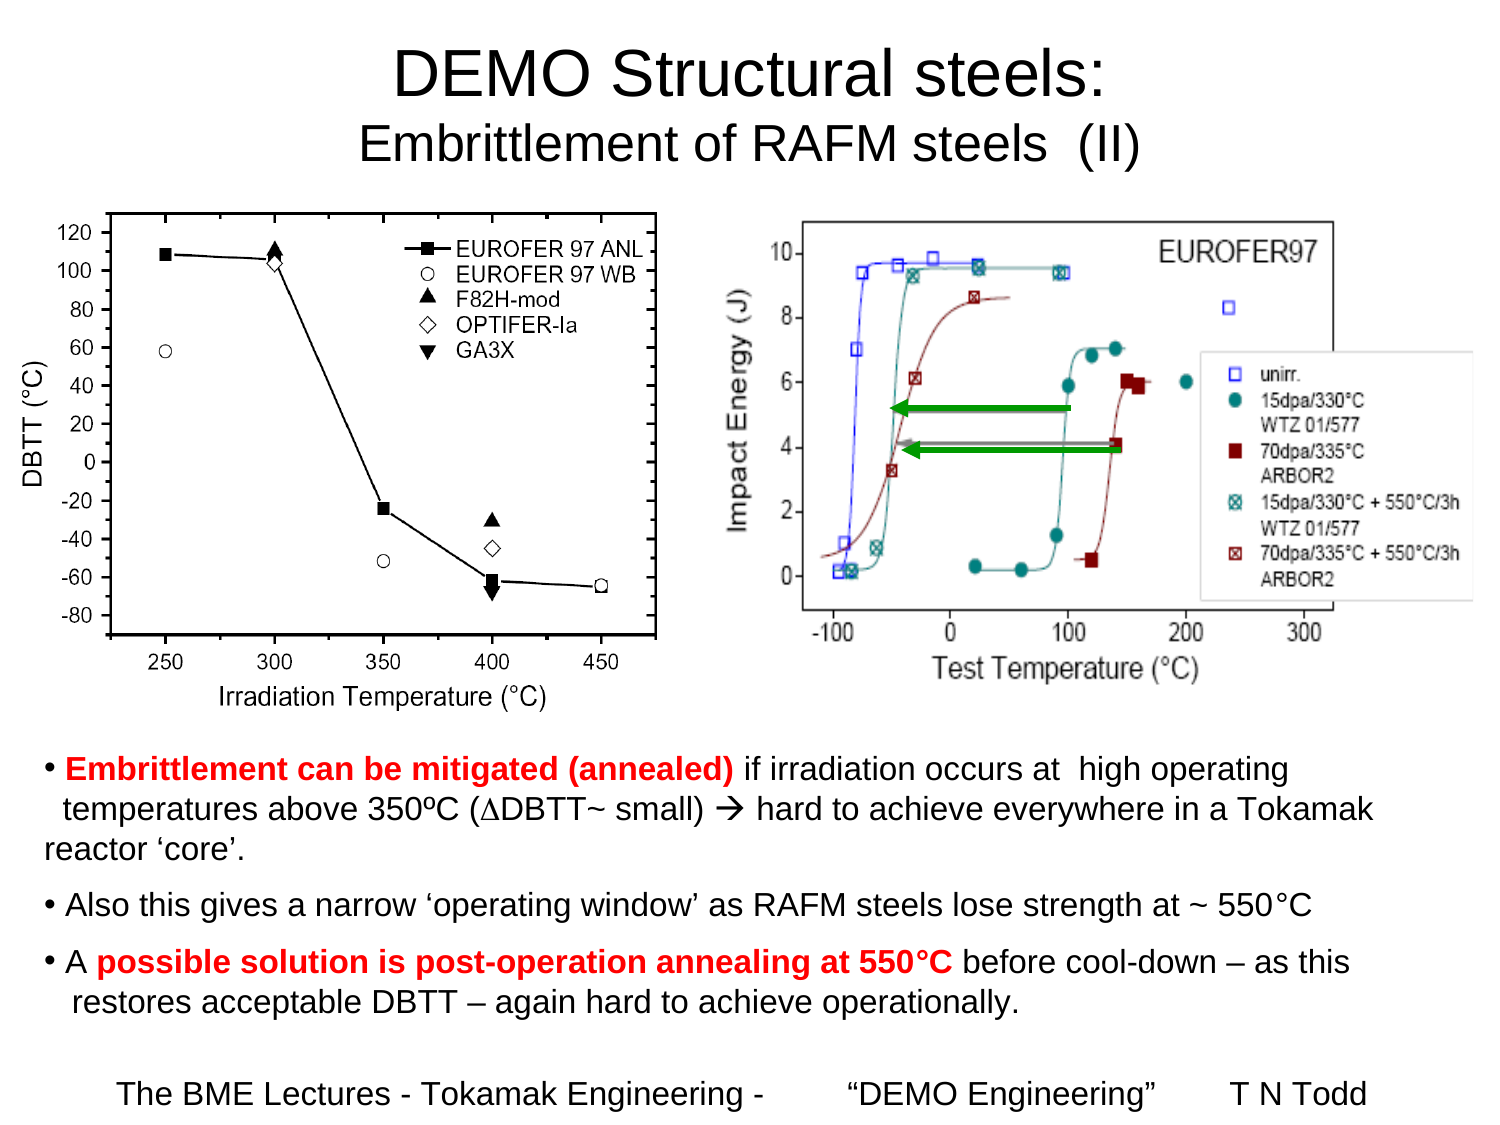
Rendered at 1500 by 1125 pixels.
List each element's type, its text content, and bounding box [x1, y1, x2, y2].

text_box Embrittlement can be mitigated (annealed) if irradiation occurs at high operating temperatures above 350ºC (DBTT~ small)  hard to achieve everywhere in a Tokamak reactor ‘core’. Also this gives a narrow ‘operating window’ as RAFM steels lose strength at ~ 550°C A possible solution is post-operation annealing at 550°C before cool-down – as this restores acceptable DBTT – again hard to achieve operationally. [29, 739, 1394, 1028]
picture [0, 200, 691, 729]
picture [702, 212, 1474, 699]
text_box DEMO Structural steels: Embrittlement of RAFM steels (II) [75, 7, 1426, 195]
